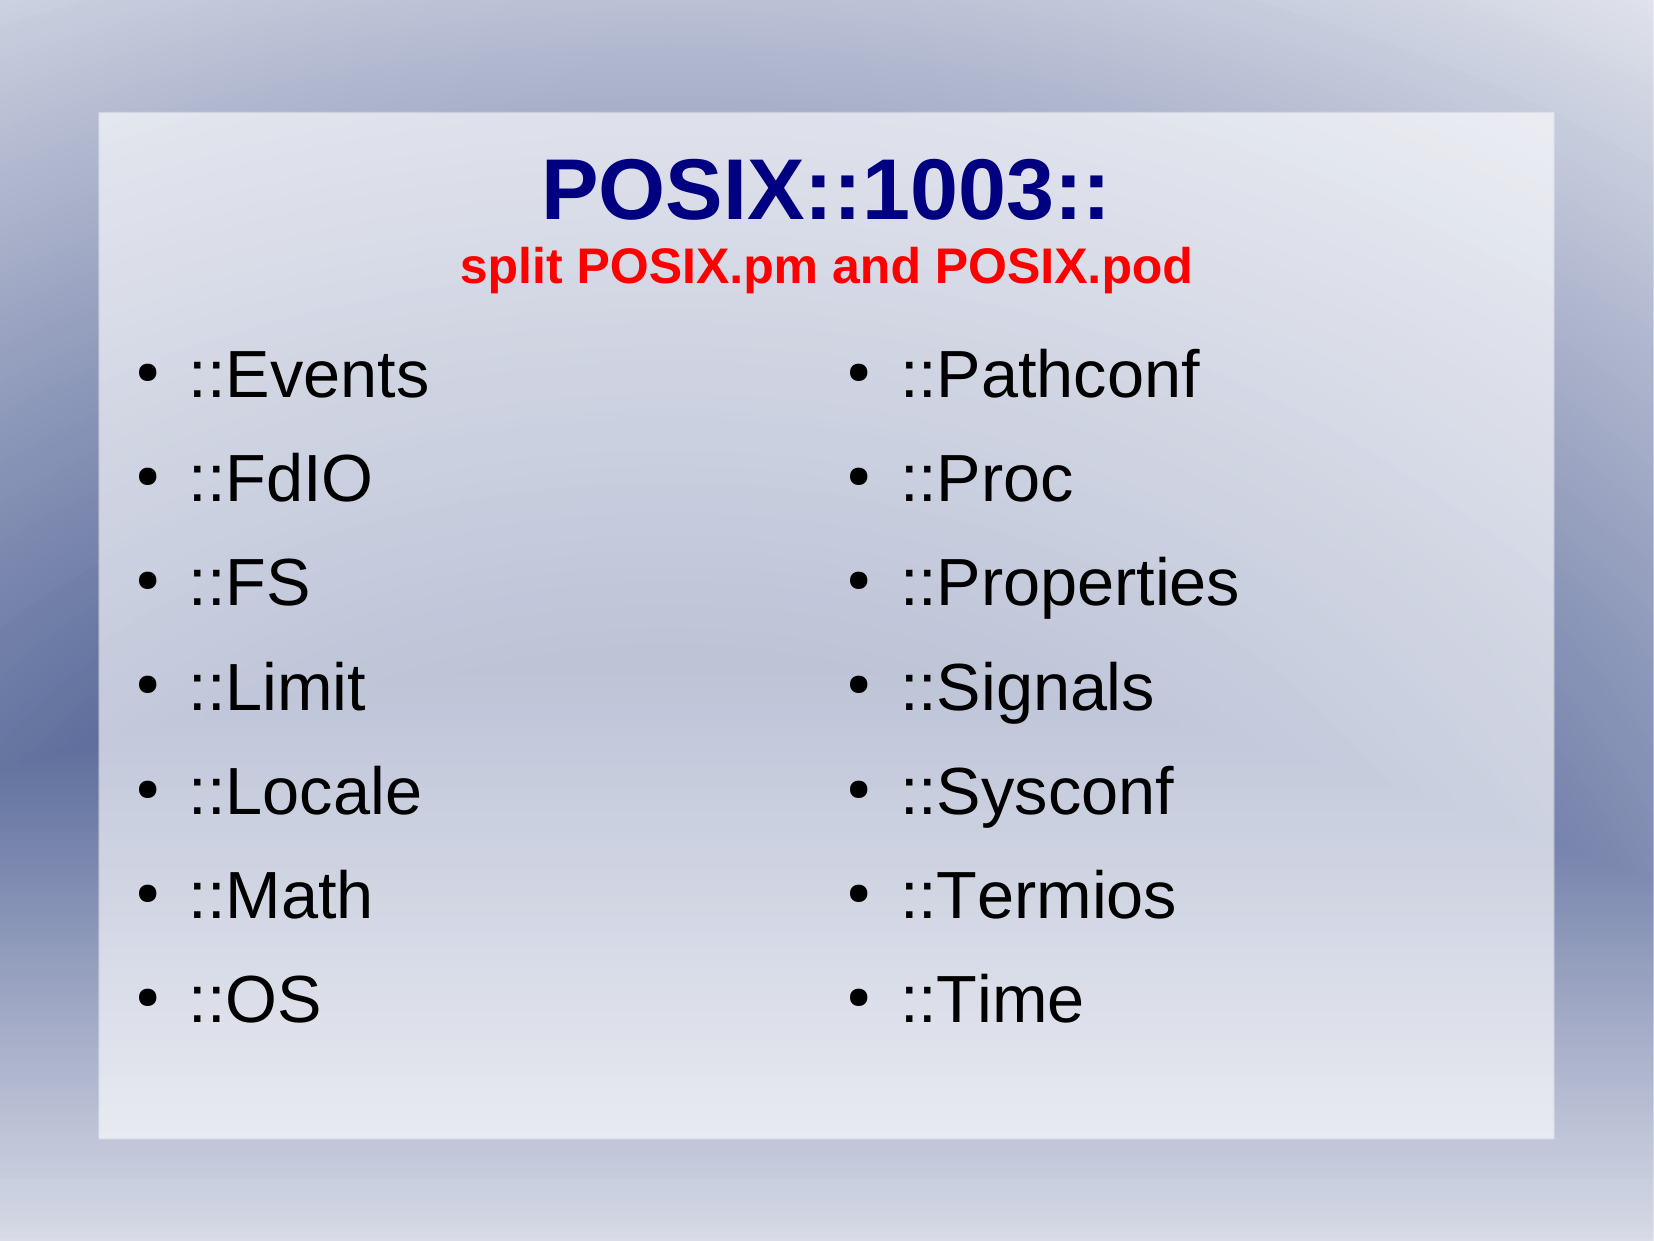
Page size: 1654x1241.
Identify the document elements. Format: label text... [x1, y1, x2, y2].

picture [0, 0, 1654, 1241]
title POSIX::1003:: split POSIX.pm and POSIX.pod [118, 114, 1536, 322]
list ::Pathconf ::Proc ::Properties ::Signals ::Sysconf ::Termios ::Time [829, 336, 1507, 1156]
list ::Events ::FdIO ::FS ::Limit ::Locale ::Math ::OS [118, 336, 796, 1156]
